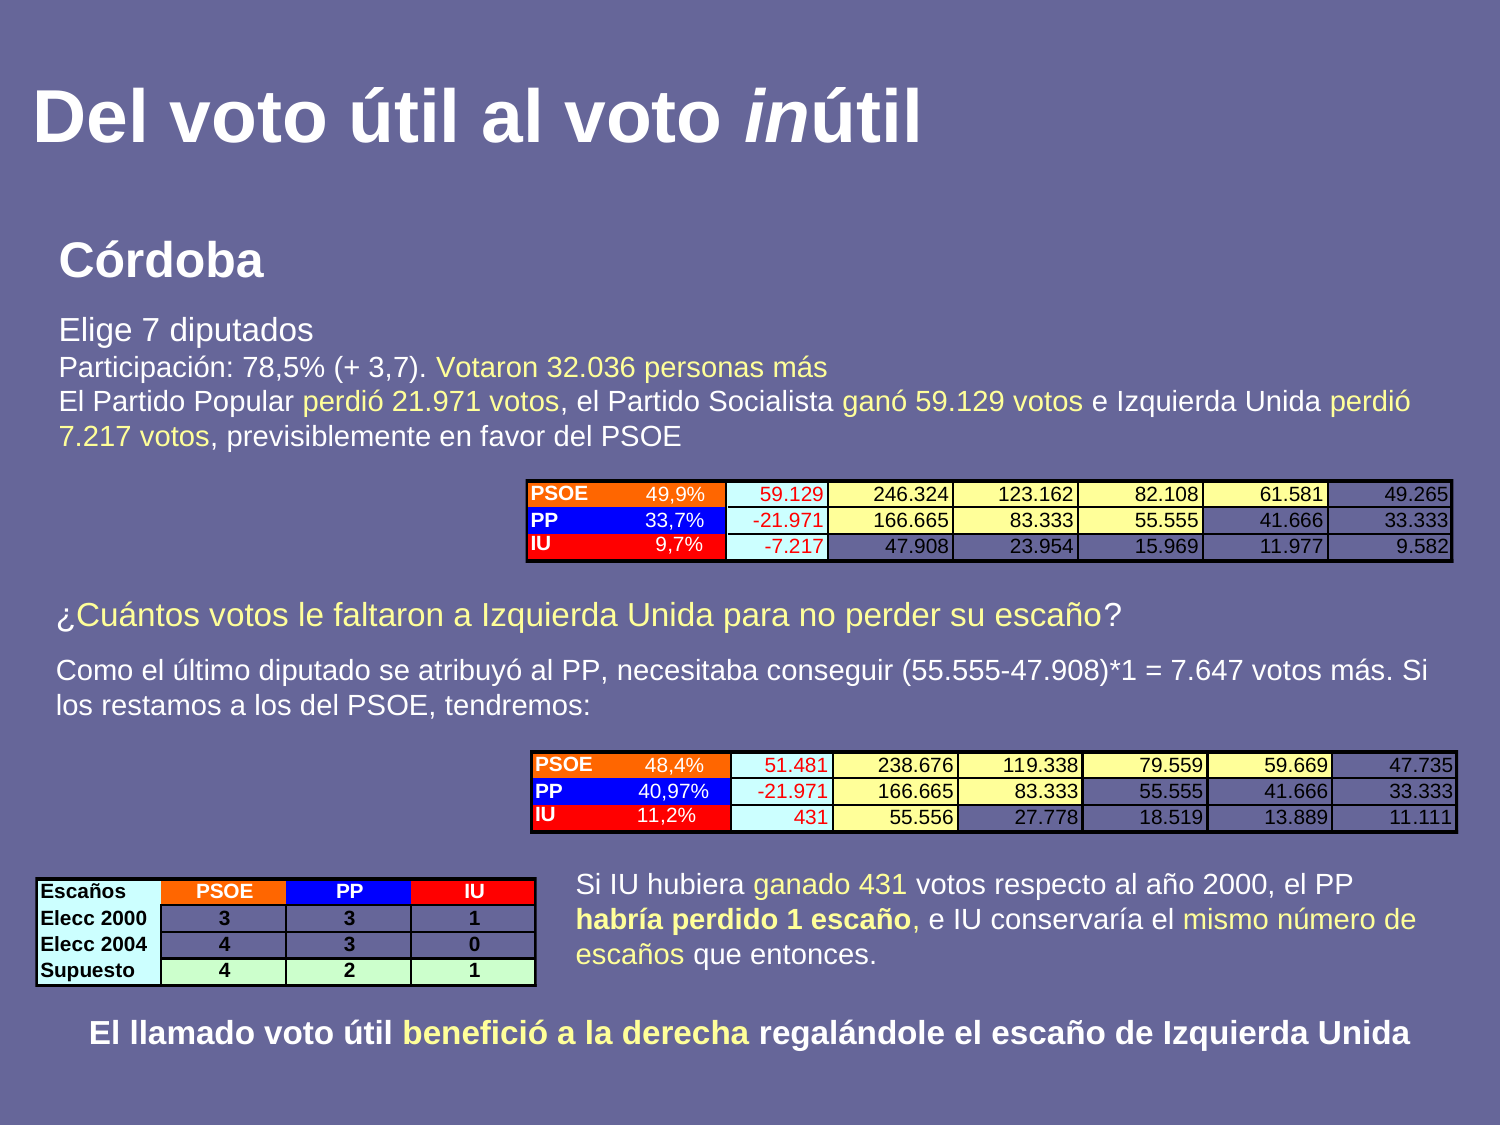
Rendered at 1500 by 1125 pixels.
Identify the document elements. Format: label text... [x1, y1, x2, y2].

text_box Si IU hubiera ganado 431 votos respecto al año 2000, el PP habría perdido 1 escaño, e IU conservaría el mismo número de escaños que entonces. [560, 857, 1459, 979]
text_box Córdoba Elige 7 diputados Participación: 78,5% (+ 3,7). Votaron 32.036 personas más El Partido Popular perdió 21.971 votos, el Partido Socialista ganó 59.129 votos e Izquierda Unida perdió 7.217 votos, previsiblemente en favor del PSOE [43, 219, 1459, 461]
picture [35, 877, 538, 988]
title Del voto útil al voto inútil [17, 18, 987, 207]
picture [530, 750, 1459, 835]
picture [525, 479, 1455, 564]
text_box ¿Cuántos votos le faltaron a Izquierda Unida para no perder su escaño? Como el último diputado se atribuyó al PP, necesitaba conseguir (55.555-47.908)*1 = 7.647 votos más. Si los restamos a los del PSOE, tendremos: [41, 585, 1459, 729]
text_box El llamado voto útil benefició a la derecha regalándole el escaño de Izquierda Unida [41, 1003, 1459, 1059]
